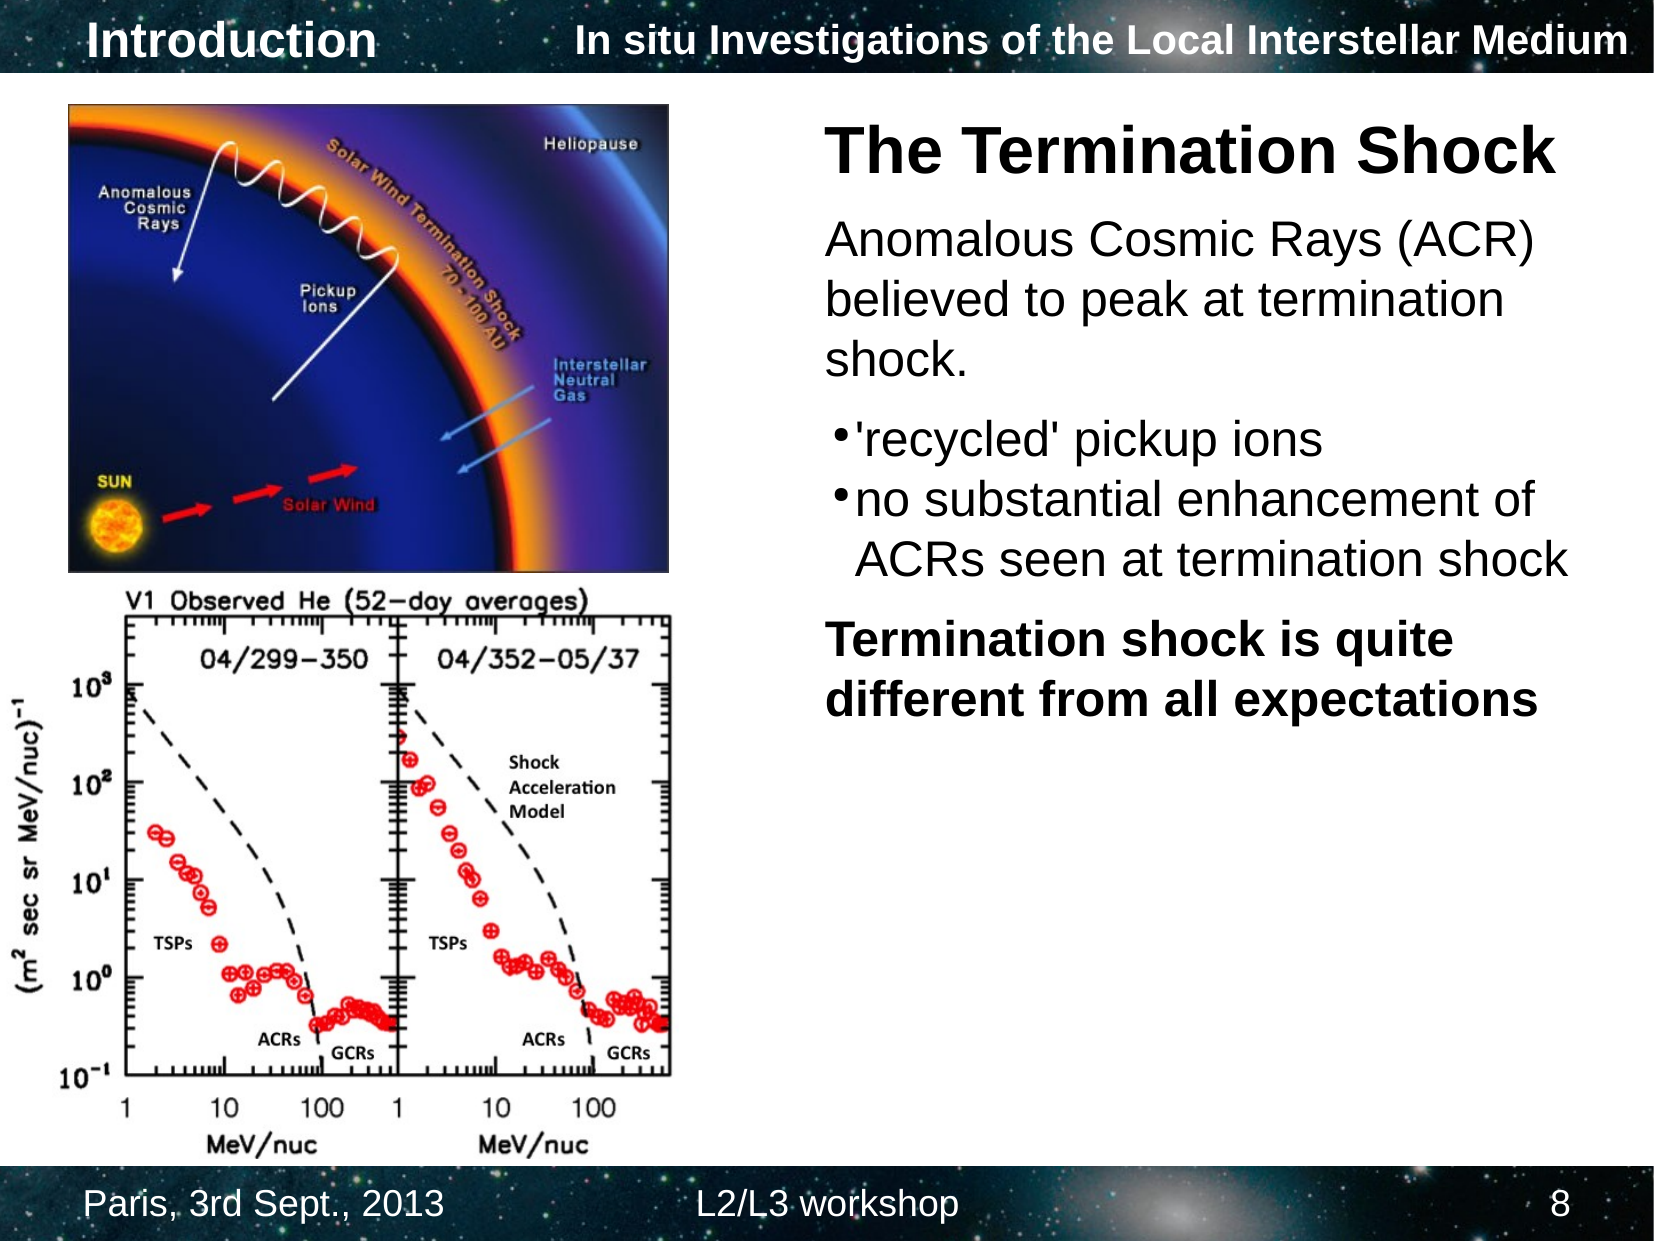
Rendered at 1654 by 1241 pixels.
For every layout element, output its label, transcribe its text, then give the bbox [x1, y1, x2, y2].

picture [379, 0, 1654, 73]
picture [0, 0, 248, 73]
text_box The Termination Shock Anomalous Cosmic Rays (ACR) believed to peak at termination shock. 'recycled' pickup ions no substantial enhancement of ACRs seen at termination shock Termination shock is quite different from all expectations [810, 98, 1620, 1155]
picture [428, 1193, 438, 1201]
text_box Introduction [71, 0, 393, 71]
picture [68, 104, 669, 574]
picture [438, 1212, 443, 1222]
picture [3, 582, 679, 1159]
picture [0, 1166, 1654, 1241]
